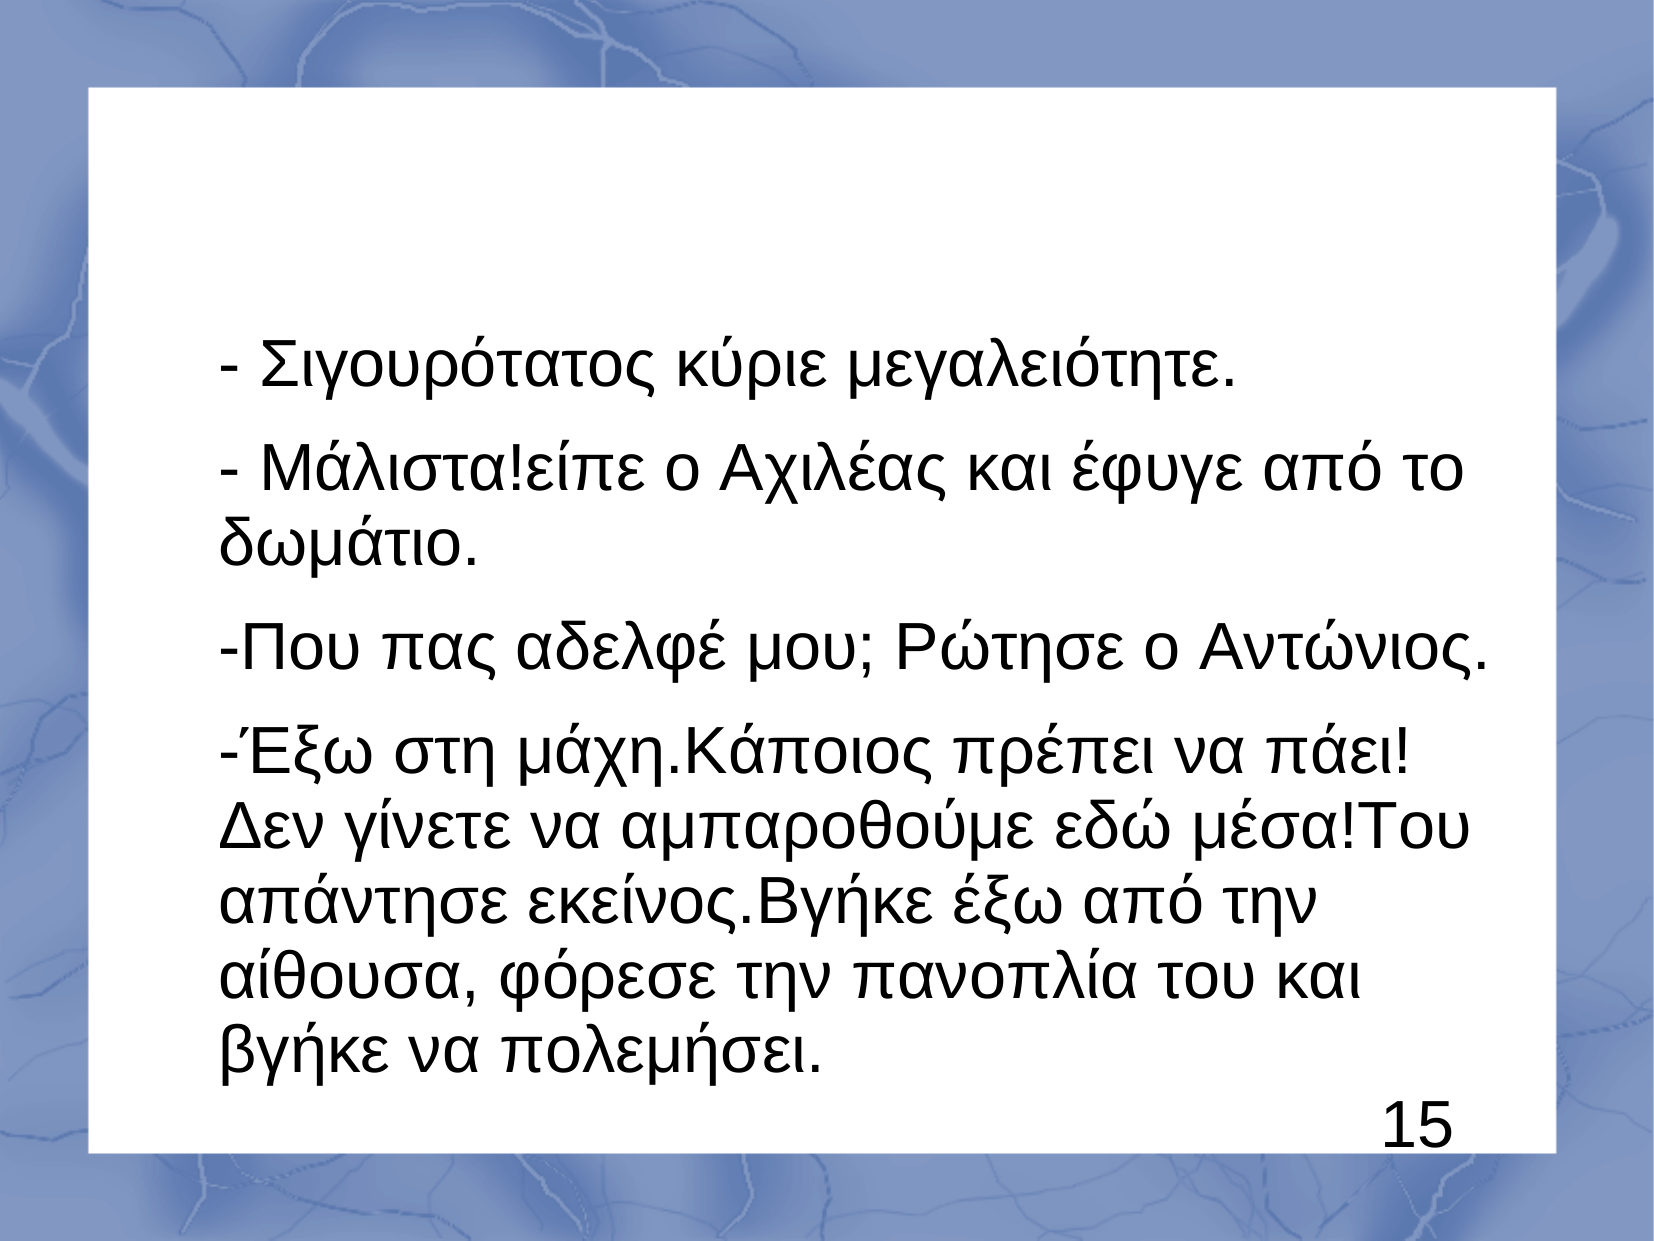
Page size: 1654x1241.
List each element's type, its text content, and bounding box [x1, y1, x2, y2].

picture [0, 0, 1654, 1241]
list - Σιγουρότατος κύριε μεγαλειότητε. - Μάλιστα!είπε ο Αχιλέας και έφυγε από το δωμάτιο. -Που πας αδελφέ μου; Ρώτησε ο Αντώνιος. -Έξω στη μάχη.Κάποιος πρέπει να πάει! Δεν γίνετε να αμπαροθούμε εδώ μέσα!Του απάντησε εκείνος.Βγήκε έξω από την αίθουσα, φόρεσε την πανοπλία του και βγήκε να πολεμήσει. 15 [147, 325, 1506, 1162]
